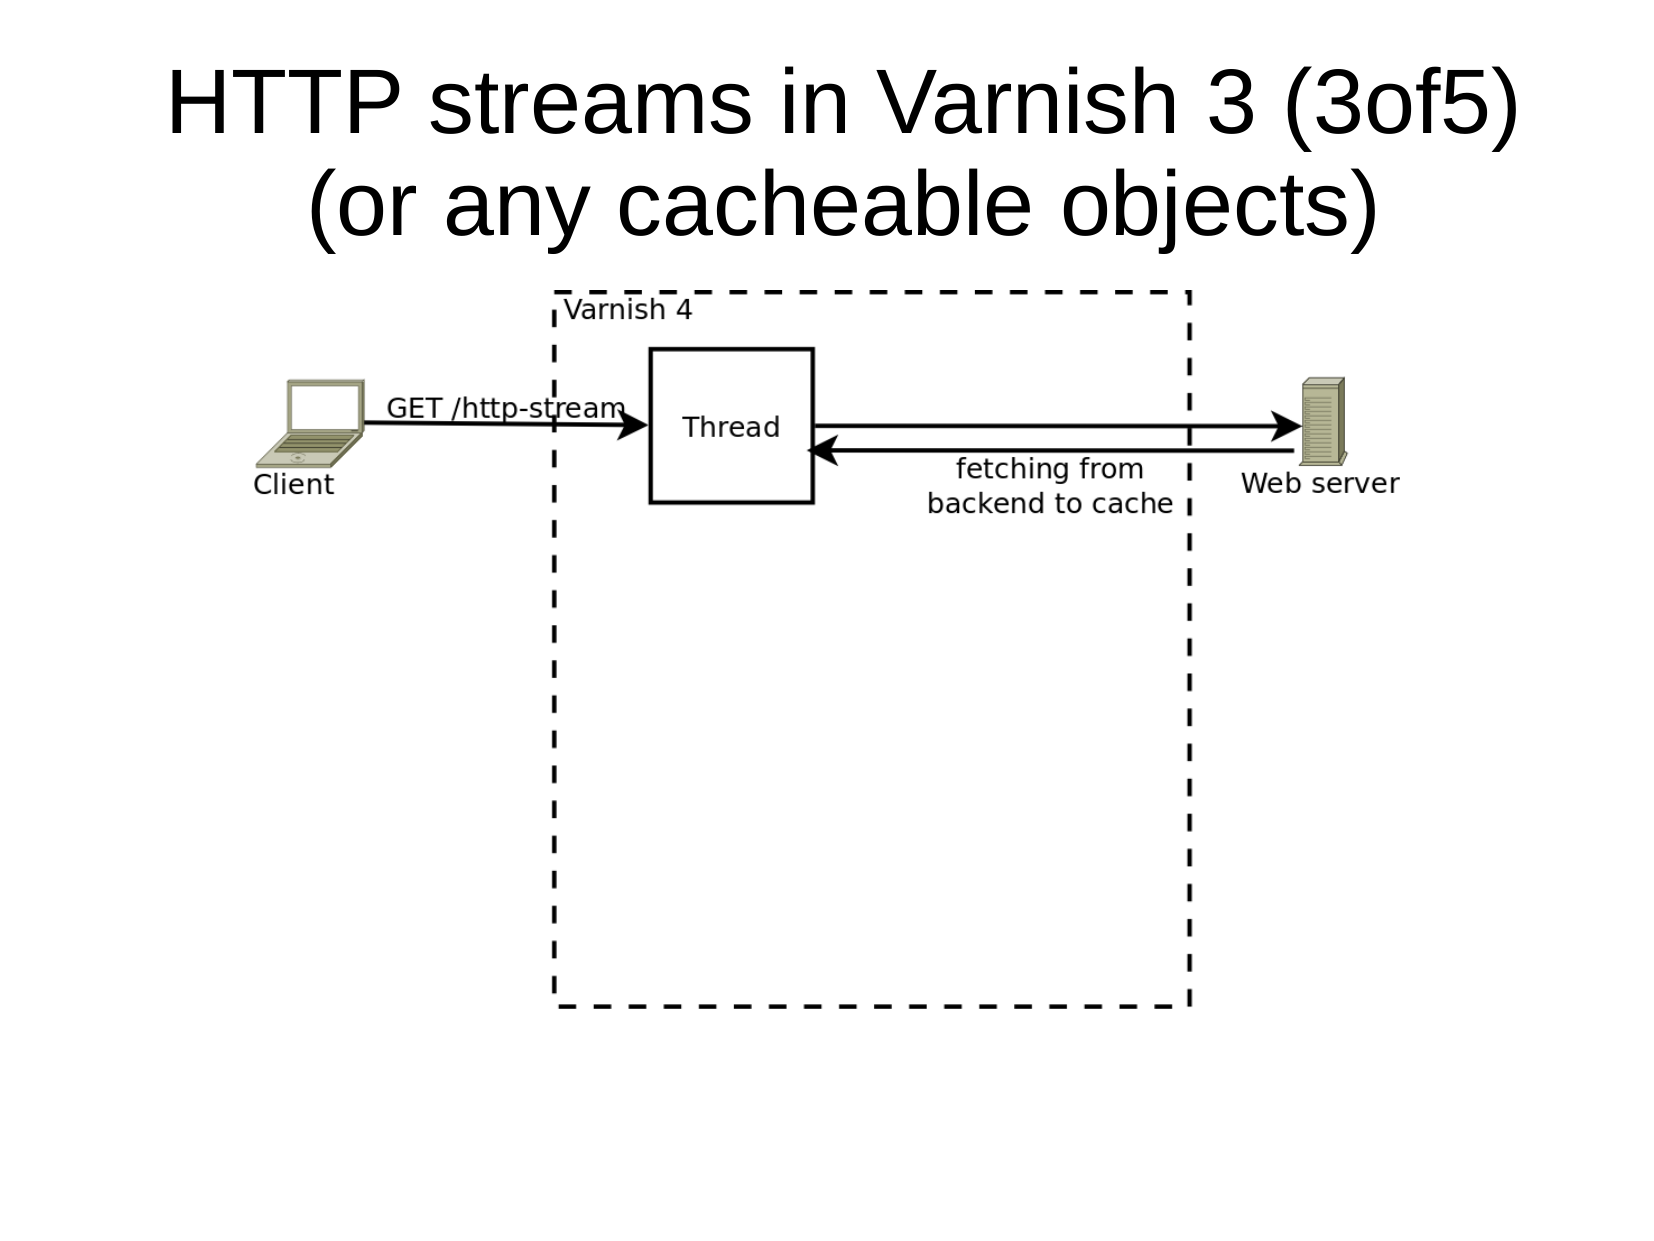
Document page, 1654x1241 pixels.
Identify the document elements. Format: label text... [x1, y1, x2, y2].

title HTTP streams in Varnish 3 (3of5) (or any cacheable objects) [82, 49, 1571, 257]
picture [253, 290, 1401, 1010]
